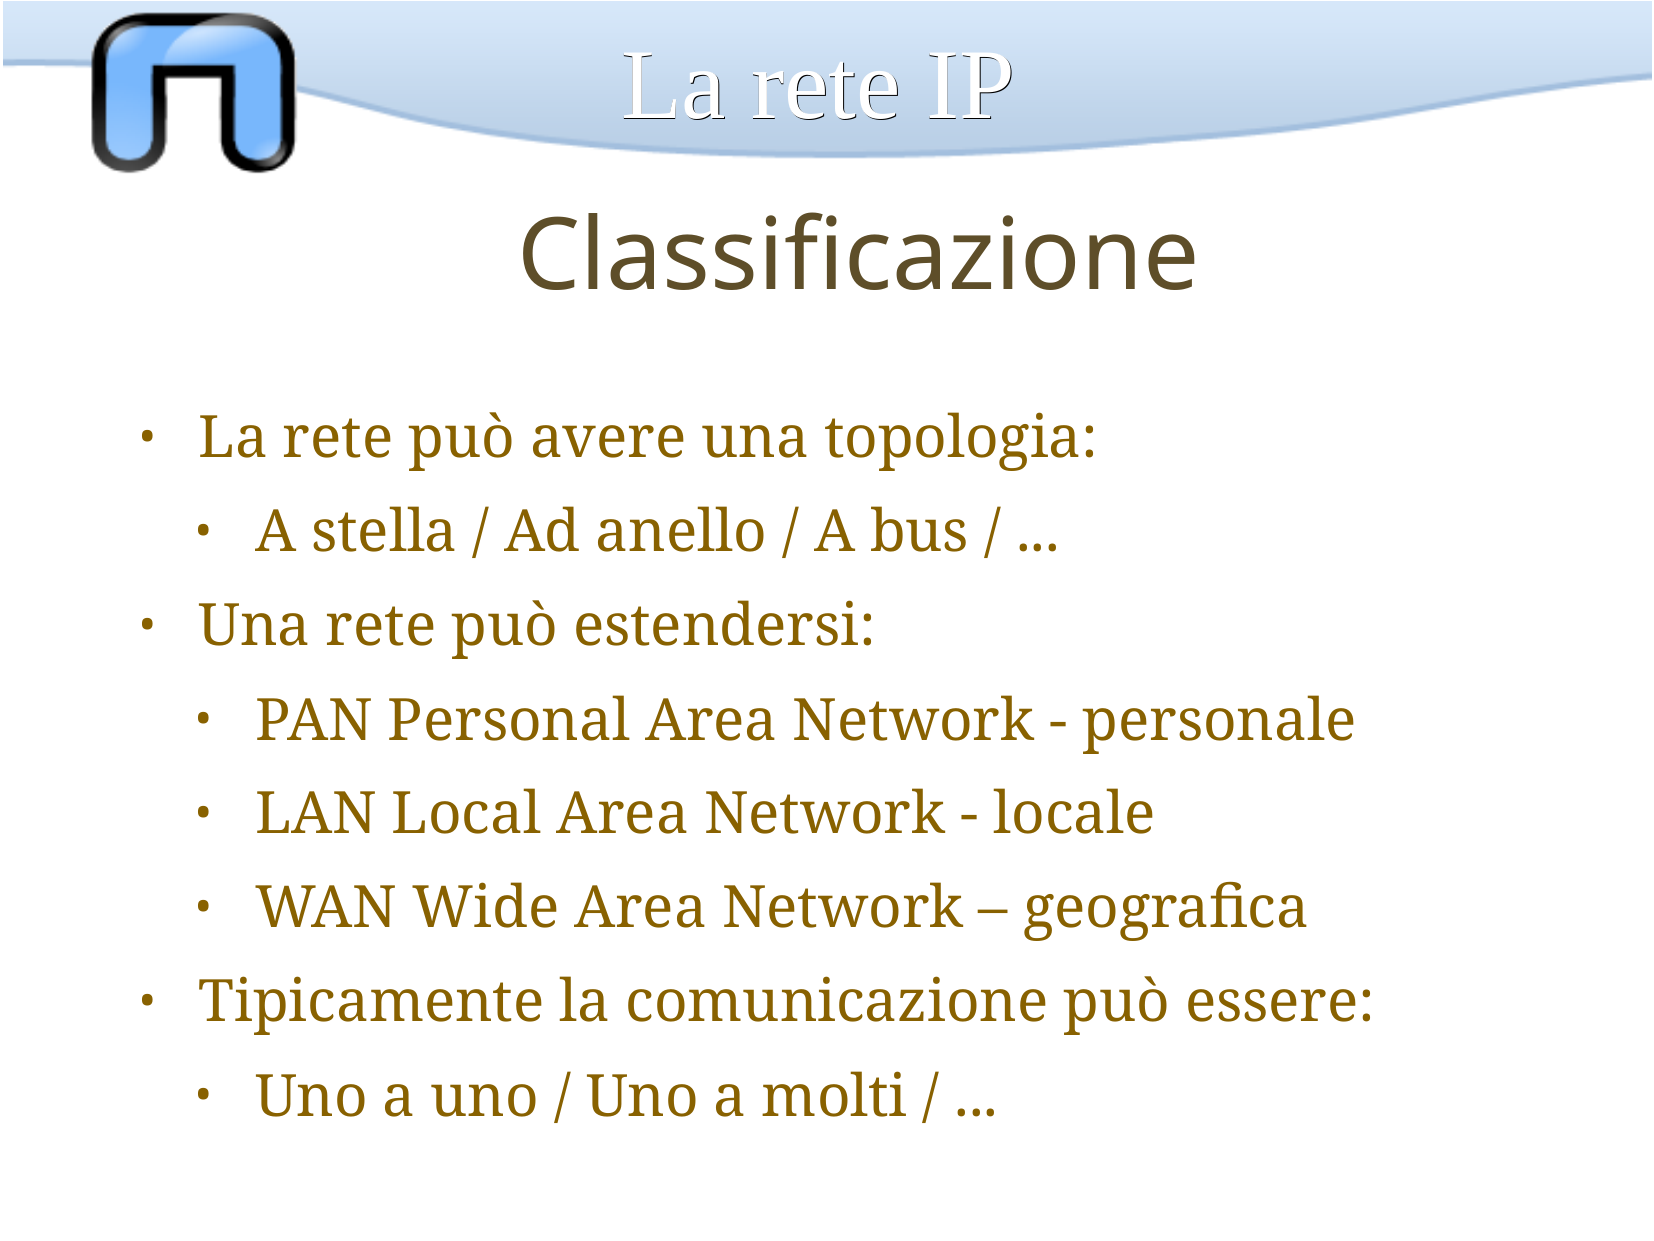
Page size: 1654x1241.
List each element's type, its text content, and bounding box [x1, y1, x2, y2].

picture [0, 0, 1654, 1241]
text_box La rete IP [573, 29, 1063, 88]
title Classificazione [120, 88, 1598, 414]
list La rete può avere una topologia: A stella / Ad anello / A bus / ... Una rete può estendersi: PAN Personal Area Network - personale LAN Local Area Network - locale WAN Wide Area Network – geografica Tipicamente la comunicazione può essere: Uno a uno / Uno a molti / ... [104, 395, 1595, 1241]
